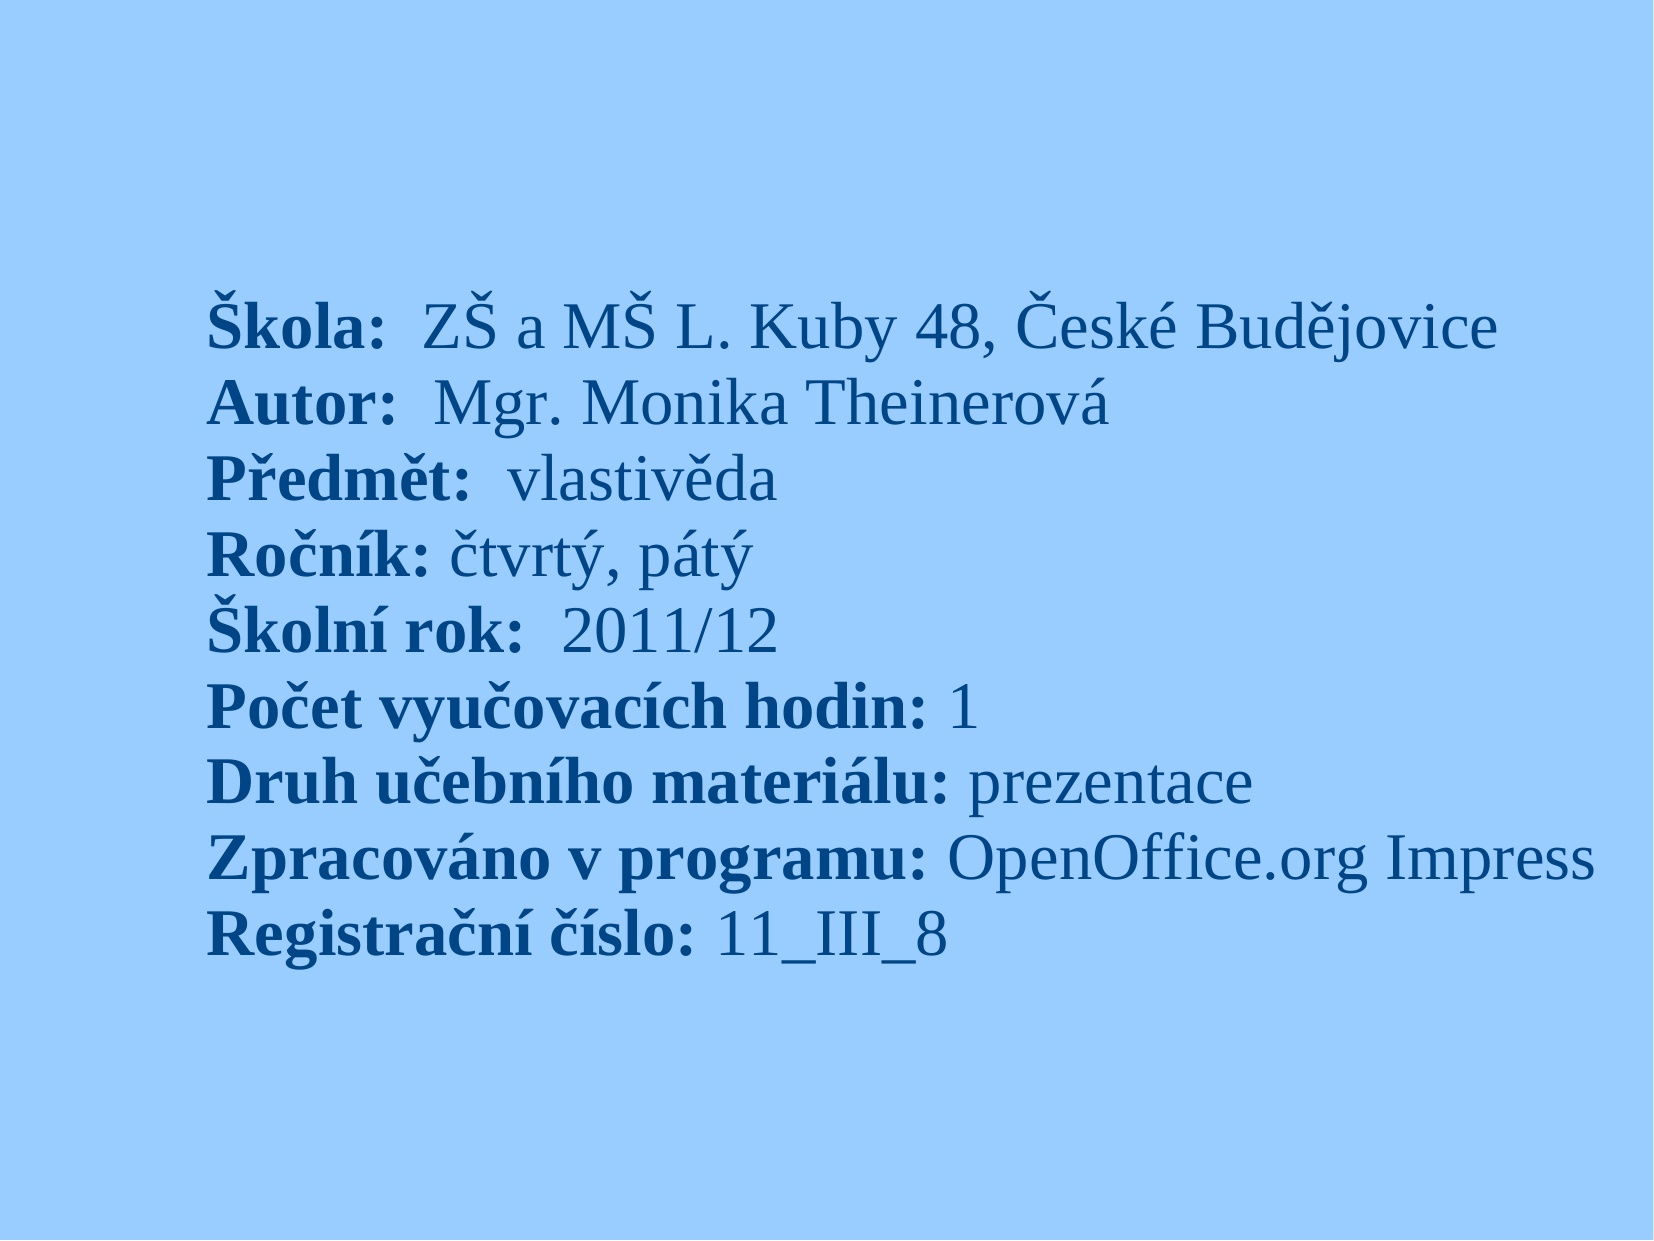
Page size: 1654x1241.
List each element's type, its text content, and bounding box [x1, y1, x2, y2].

text_box Škola: ZŠ a MŠ L. Kuby 48, České Budějovice Autor: Mgr. Monika Theinerová Předmět: vlastivěda Ročník: čtvrtý, pátý Školní rok: 2011/12 Počet vyučovacích hodin: 1 Druh učebního materiálu: prezentace Zpracováno v programu: OpenOffice.org Impress Registrační číslo: 11_III_8 [206, 0, 1654, 1182]
